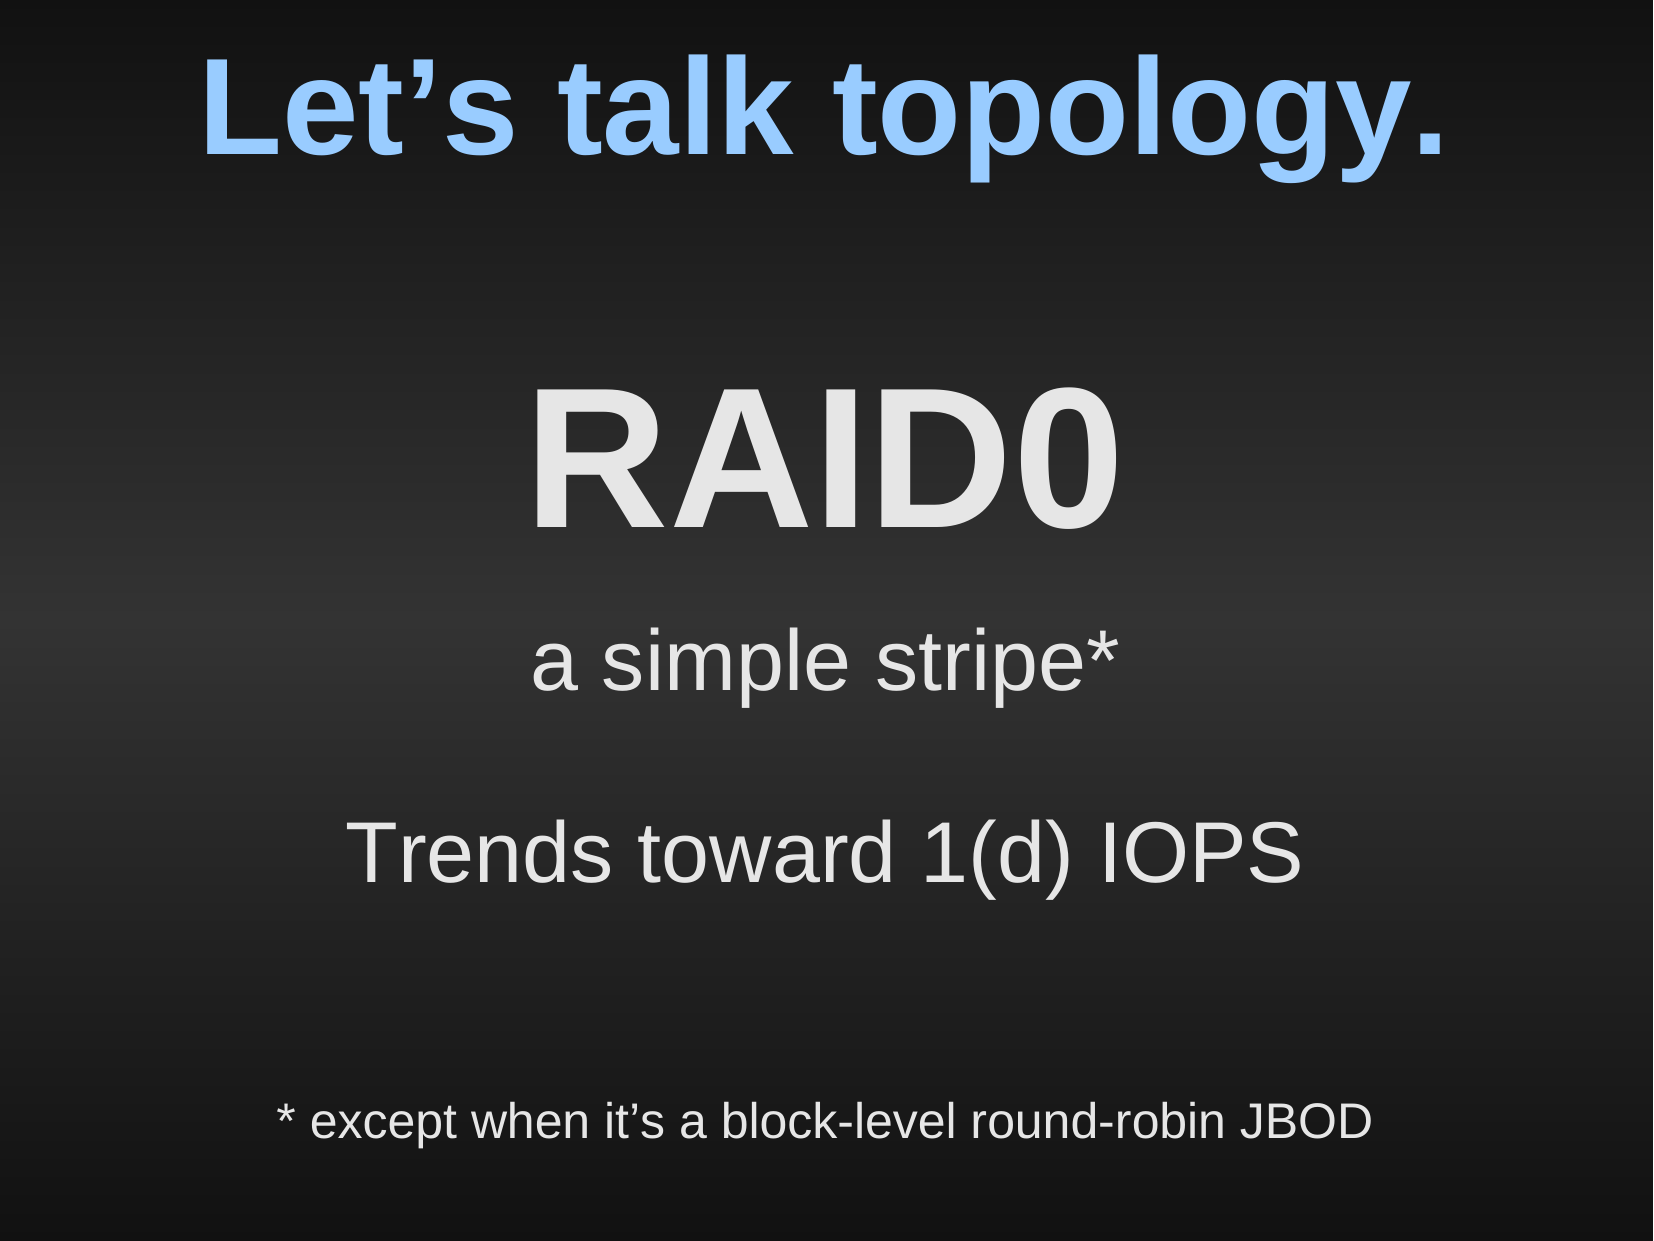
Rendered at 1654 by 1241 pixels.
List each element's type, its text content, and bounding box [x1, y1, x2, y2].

title RAID0 a simple stripe* Trends toward 1(d) IOPS * except when it’s a block-level round-robin JBOD [0, 212, 1651, 1241]
title Let’s talk topology. [0, 2, 1651, 211]
